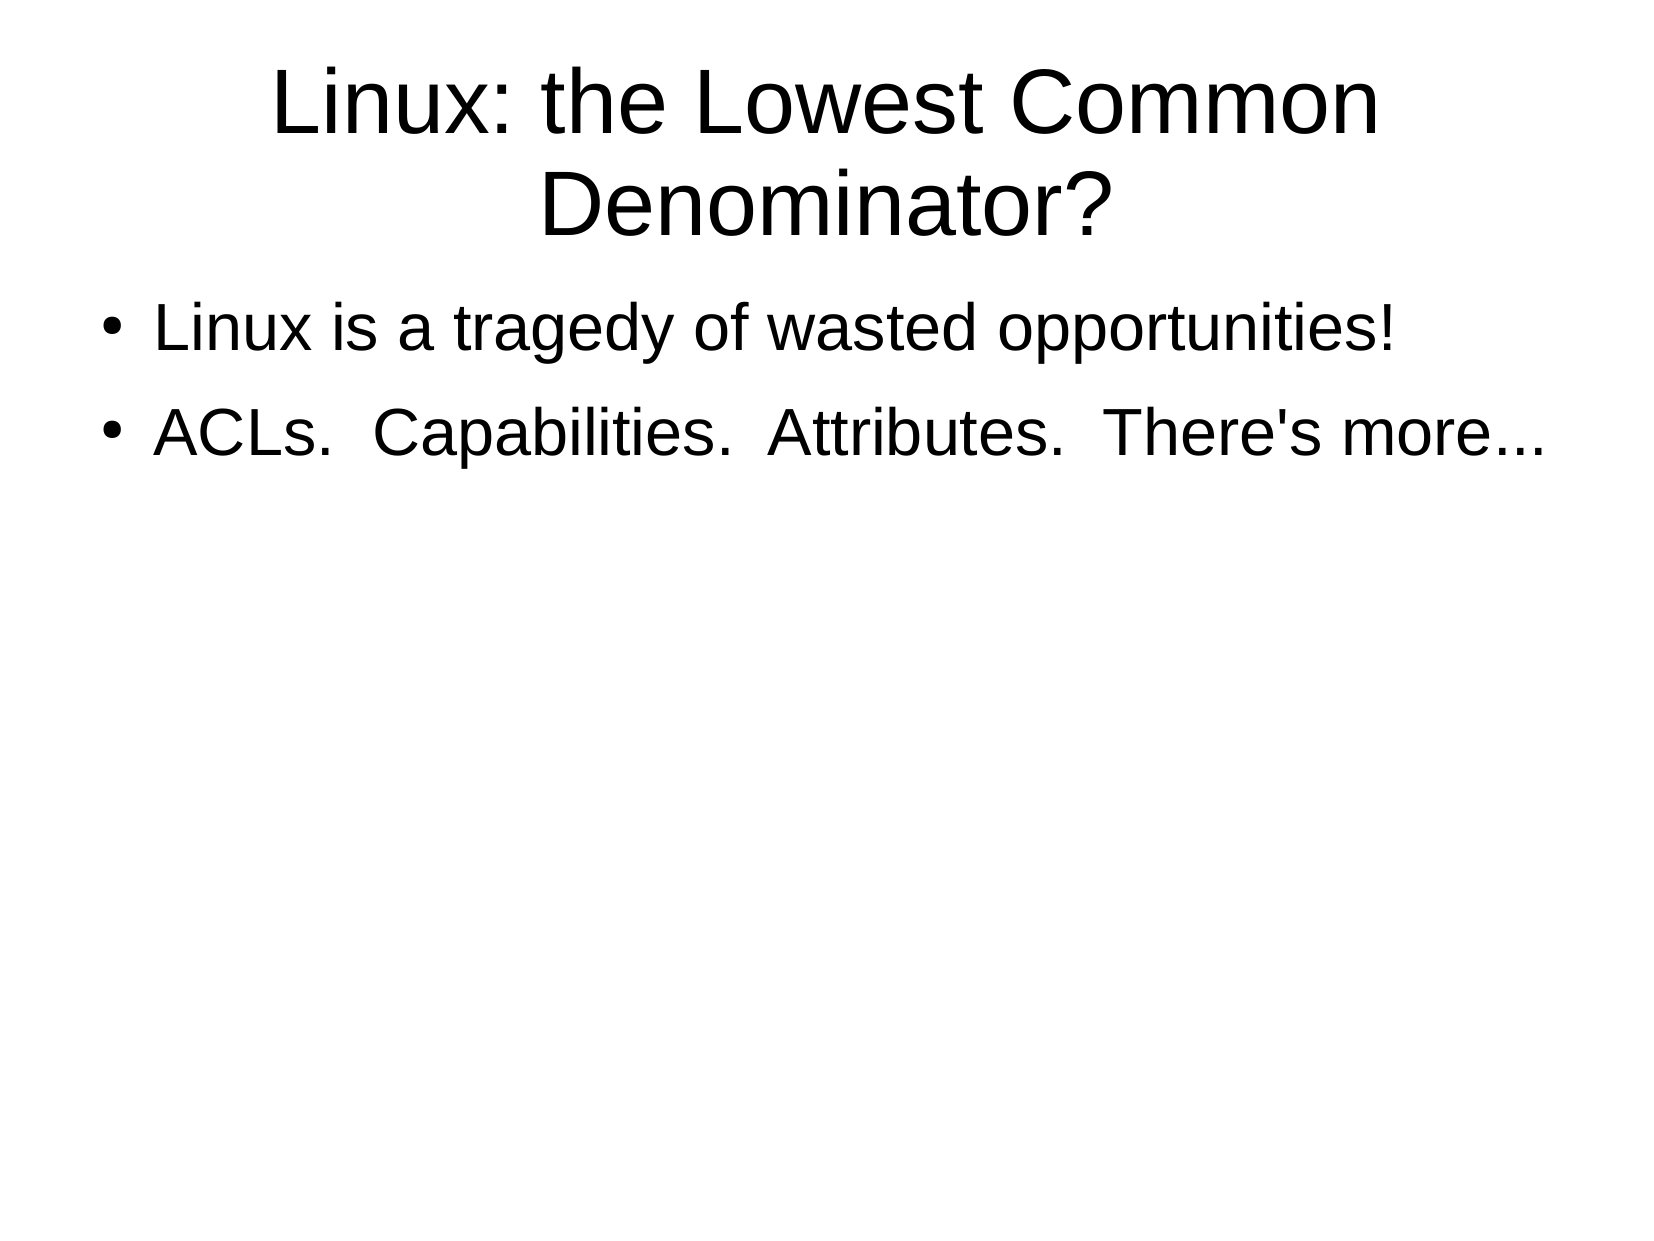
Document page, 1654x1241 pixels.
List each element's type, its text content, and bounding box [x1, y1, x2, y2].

list Linux is a tragedy of wasted opportunities! ACLs. Capabilities. Attributes. There's more... [82, 290, 1571, 1010]
title Linux: the Lowest Common Denominator? [82, 49, 1571, 257]
